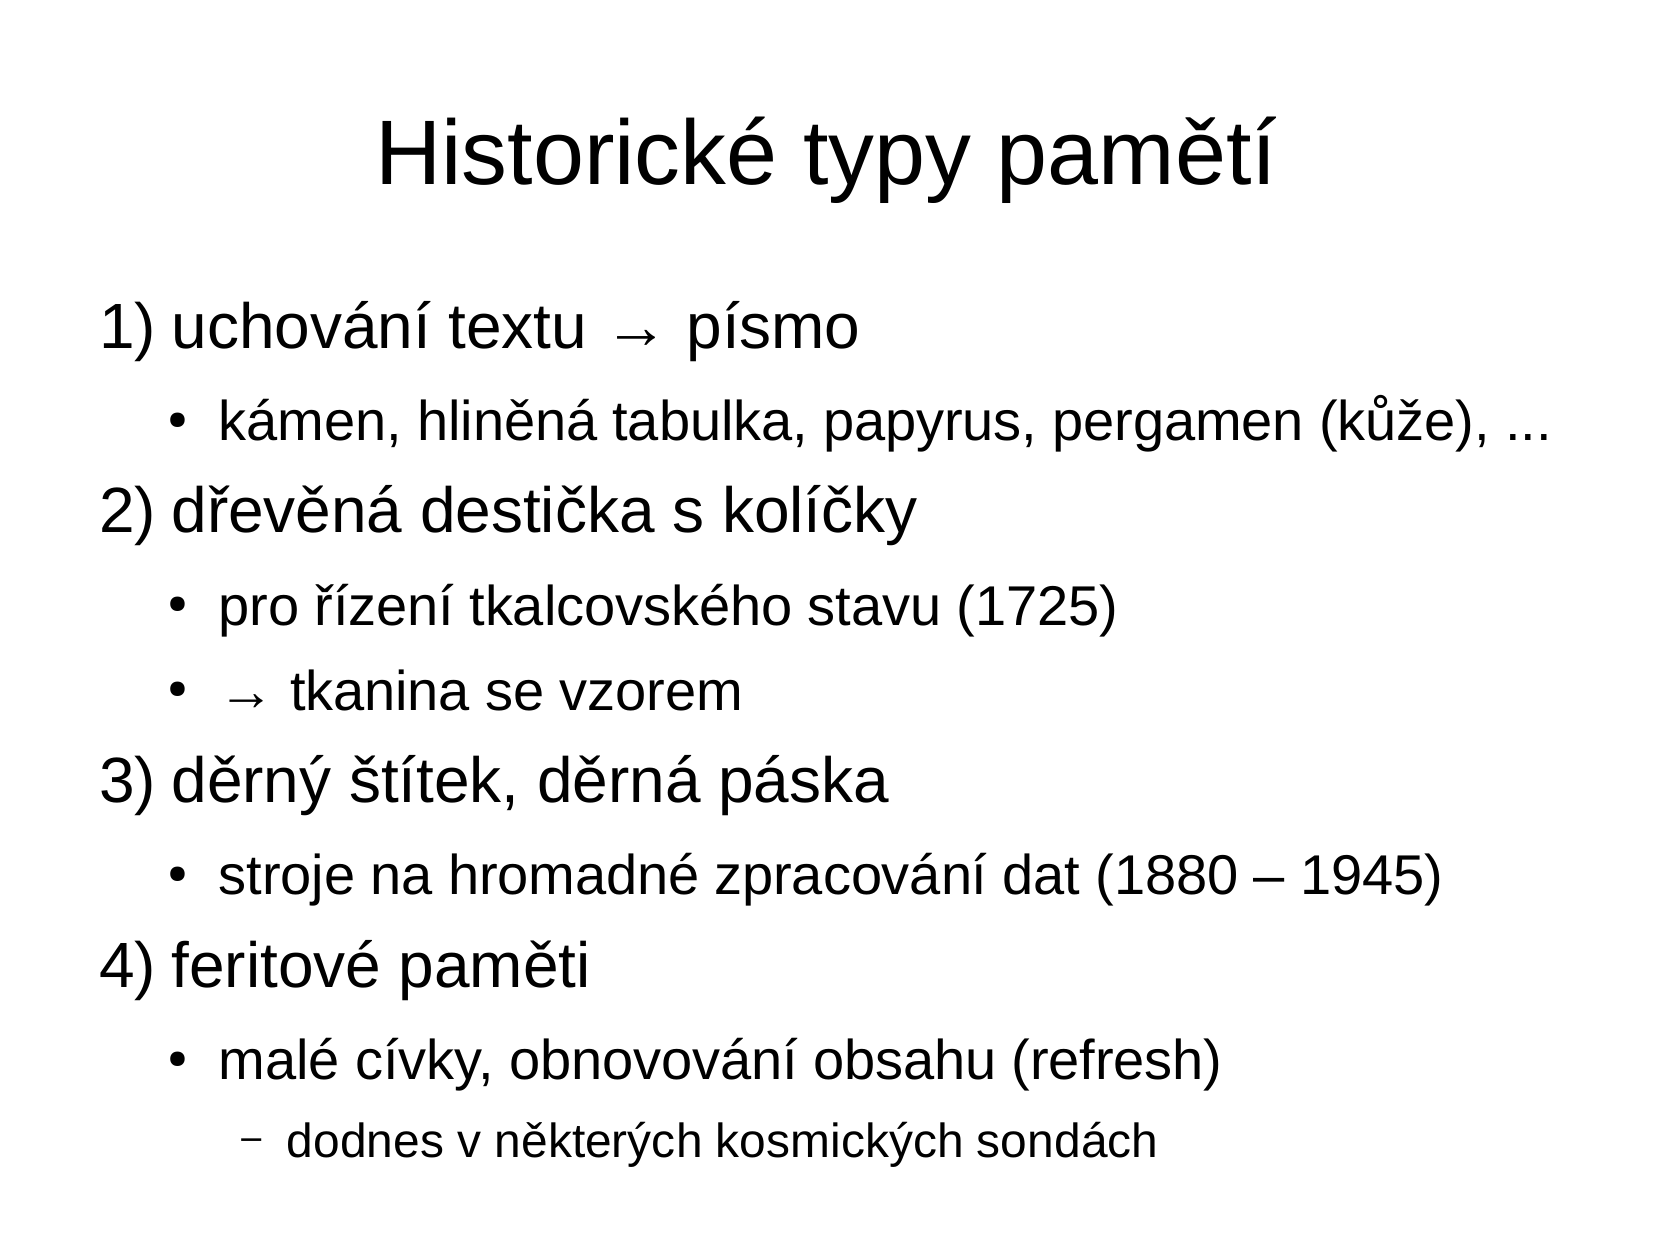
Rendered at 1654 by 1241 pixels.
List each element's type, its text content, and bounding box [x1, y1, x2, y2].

title Historické typy pamětí [82, 49, 1571, 257]
list uchování textu → písmo kámen, hliněná tabulka, papyrus, pergamen (kůže), ... dřevěná destička s kolíčky pro řízení tkalcovského stavu (1725) → tkanina se vzorem děrný štítek, děrná páska stroje na hromadné zpracování dat (1880 – 1945) feritové paměti malé cívky, obnovování obsahu (refresh) dodnes v některých kosmických sondách [82, 290, 1571, 1193]
